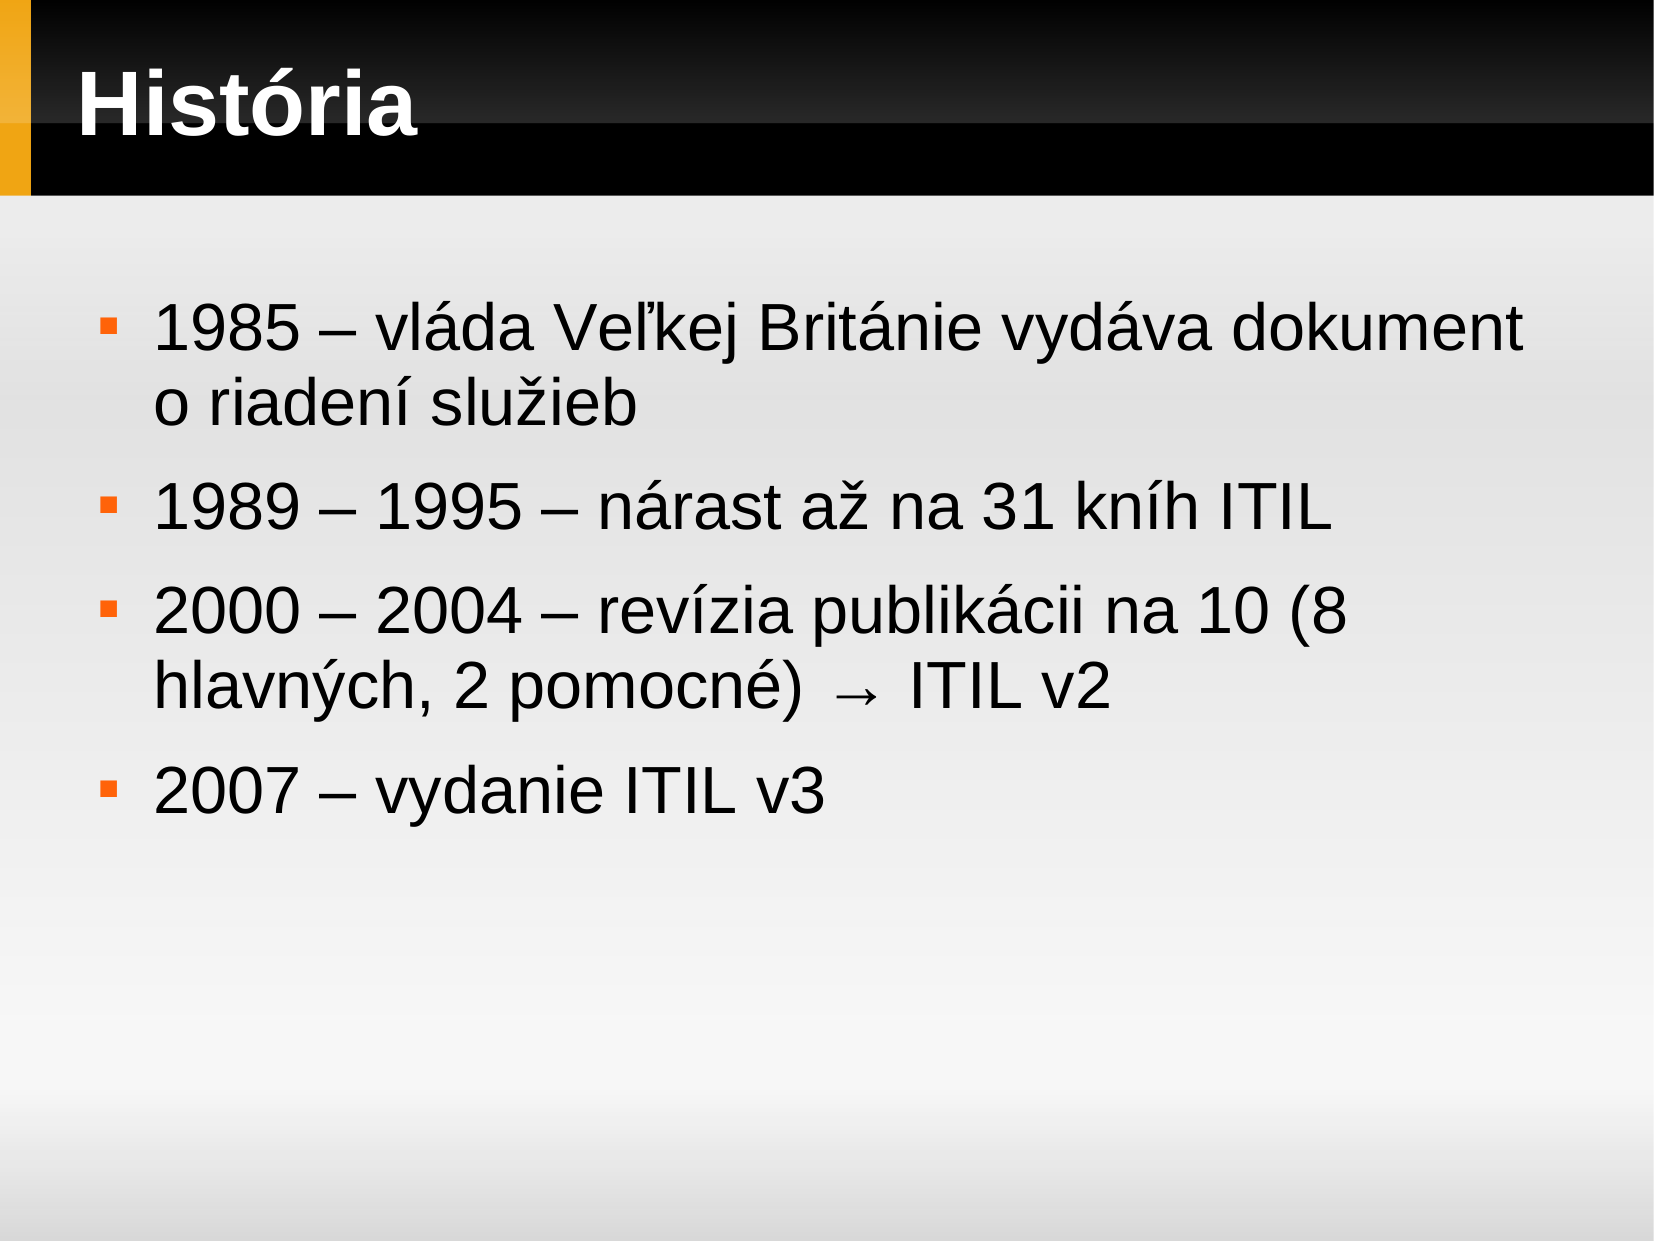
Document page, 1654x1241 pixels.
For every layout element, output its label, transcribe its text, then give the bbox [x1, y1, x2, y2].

title História [76, 0, 1565, 208]
list 1985 – vláda Veľkej Británie vydáva dokument o riadení služieb 1989 – 1995 – nárast až na 31 kníh ITIL 2000 – 2004 – revízia publikácii na 10 (8 hlavných, 2 pomocné) → ITIL v2 2007 – vydanie ITIL v3 [82, 290, 1571, 1109]
picture [0, 0, 1654, 1241]
